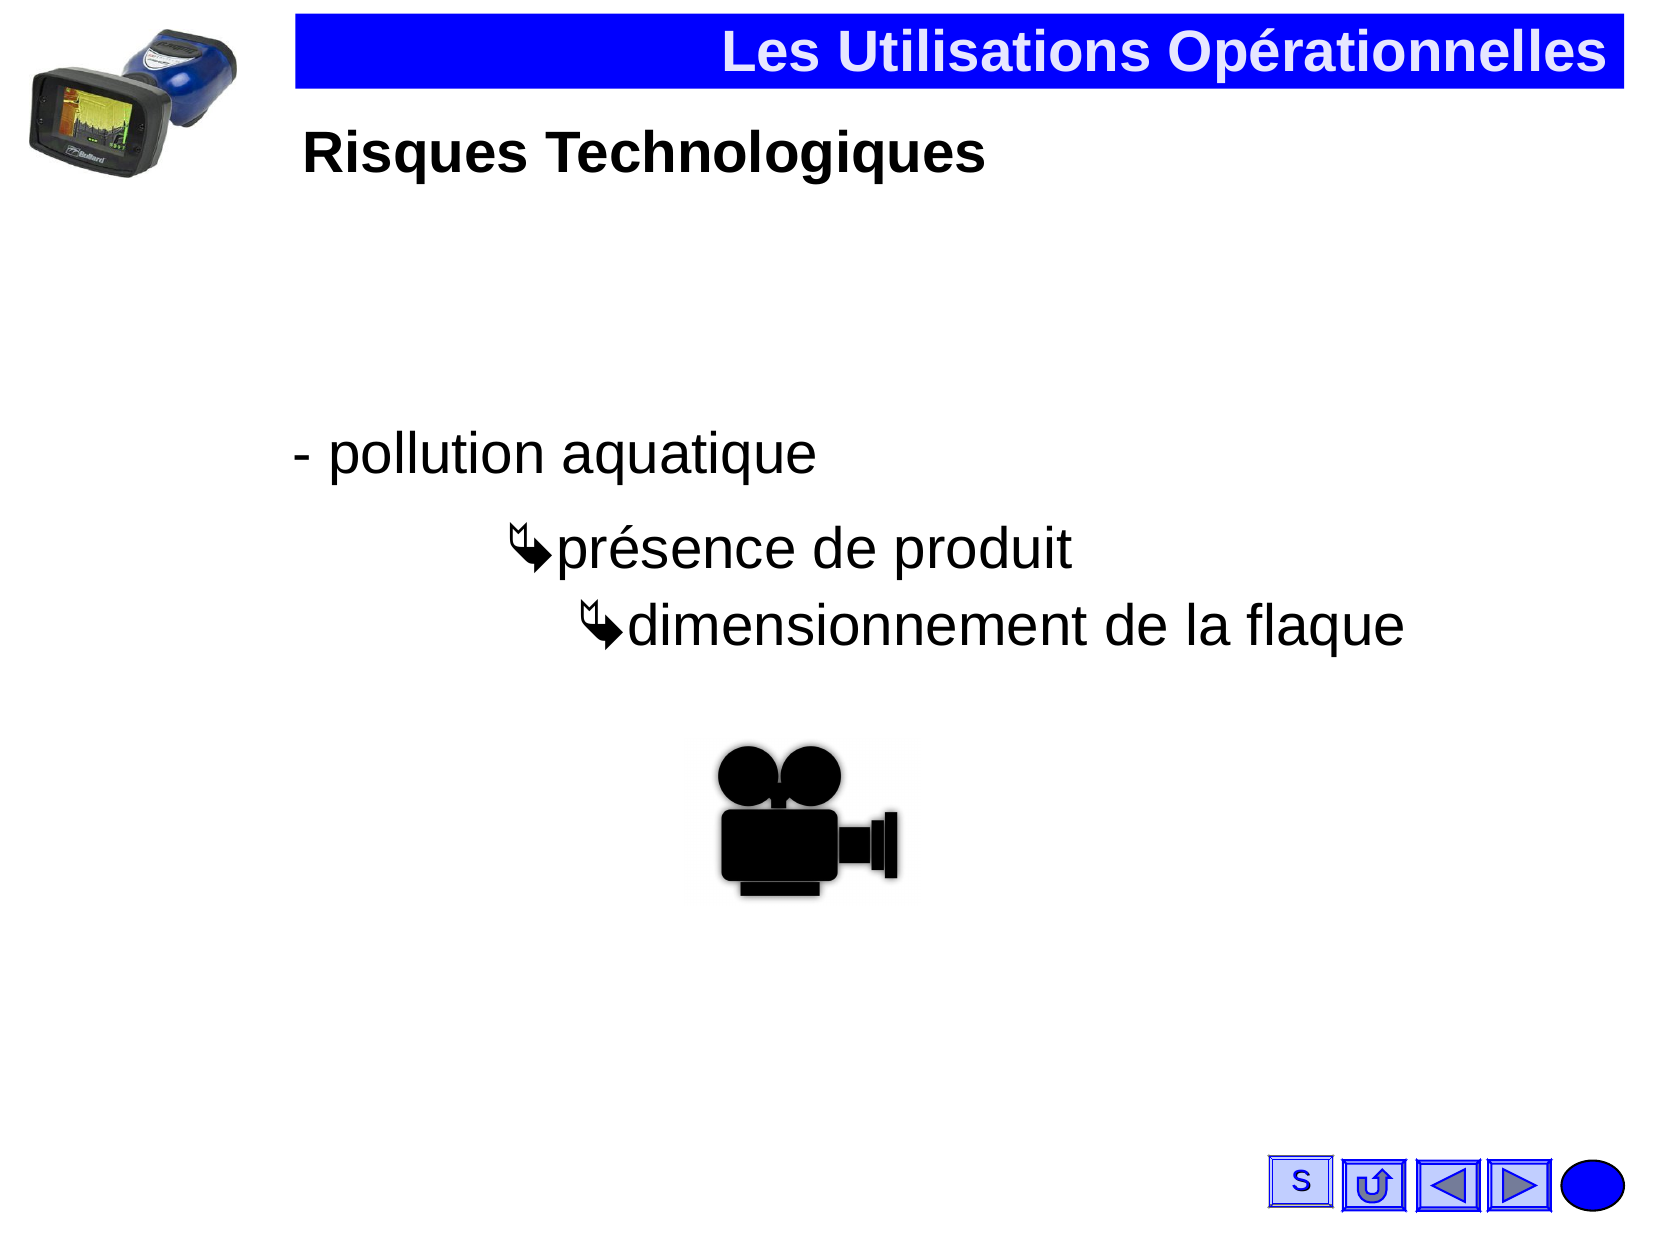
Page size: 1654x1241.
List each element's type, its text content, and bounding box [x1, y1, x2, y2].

text_box Les Utilisations Opérationnelles [295, 13, 1625, 89]
list - pollution aquatique présence de produit dimensionnement de la flaque [206, 413, 1482, 665]
text_box [1561, 1160, 1625, 1211]
picture [29, 29, 237, 178]
picture [684, 738, 921, 906]
text_box Risques Technologiques [287, 112, 1004, 193]
